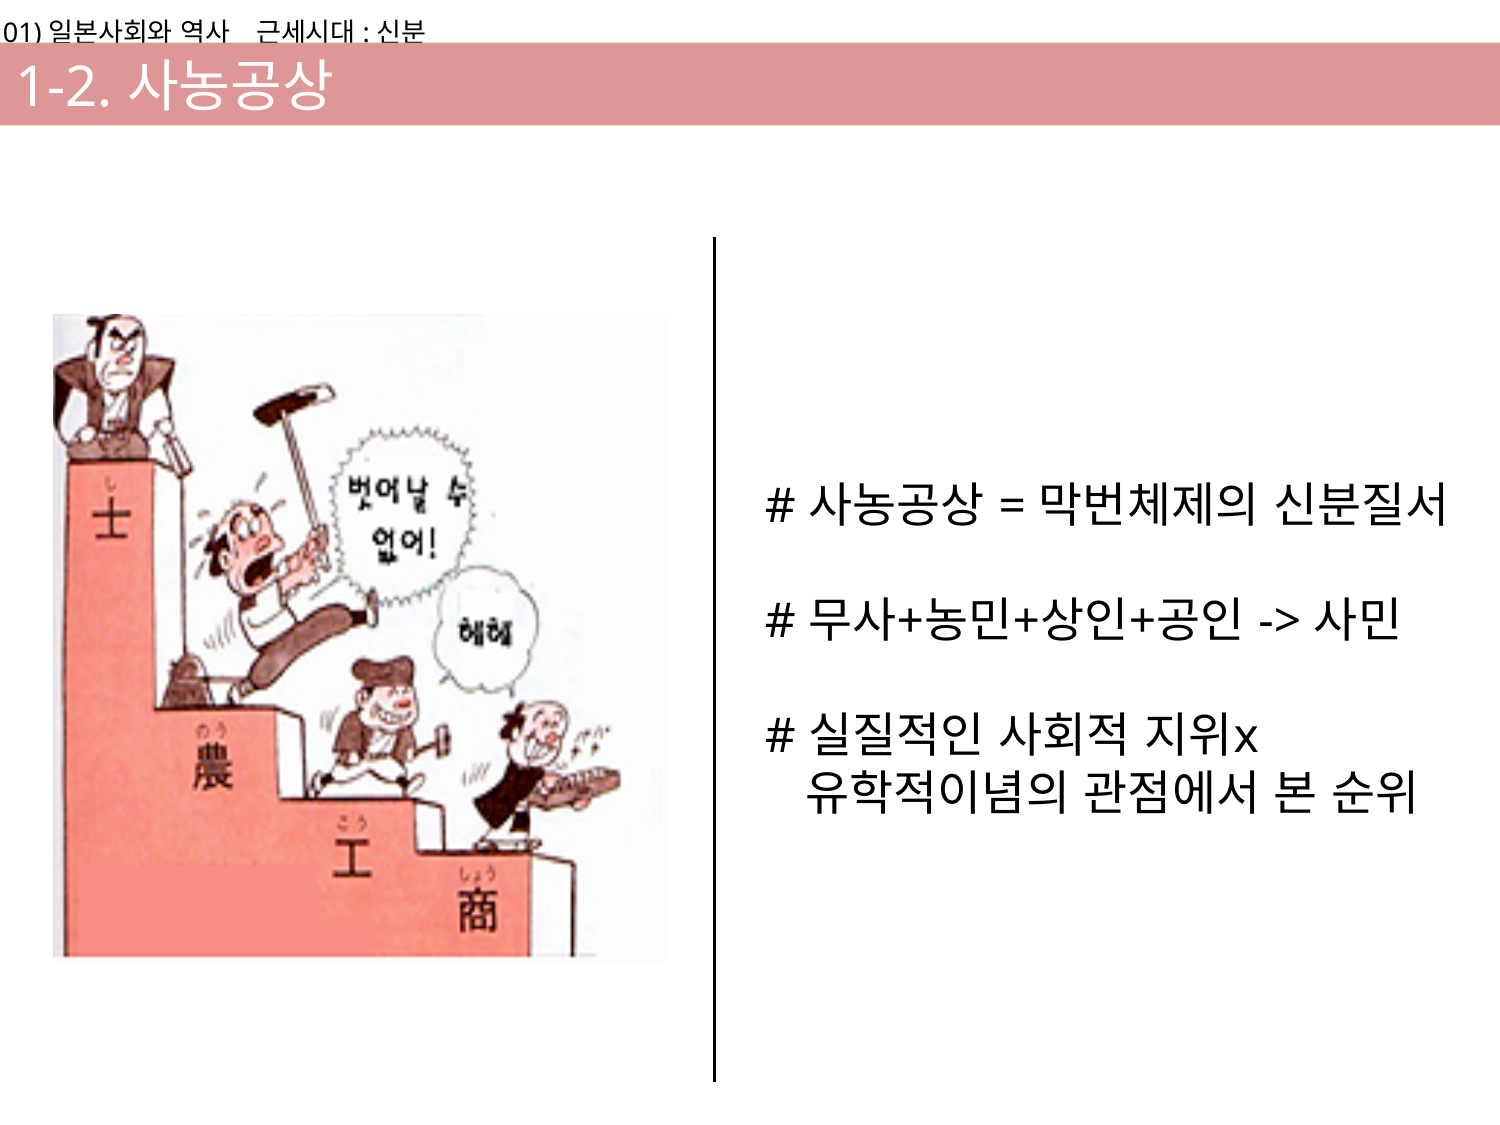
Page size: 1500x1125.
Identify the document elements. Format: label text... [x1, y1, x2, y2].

picture [53, 314, 668, 965]
text_box 1-2. 사농공상 [0, 42, 1500, 126]
text_box # 사농공상 = 막번체제의 신분질서 # 무사+농민+상인+공인 -> 사민 # 실질적인 사회적 지위x 유학적이념의 관점에서 본 순위 [749, 467, 1500, 828]
text_box 01) 일본사회와 역사 _ 근세시대 : 신분 [0, 7, 868, 42]
